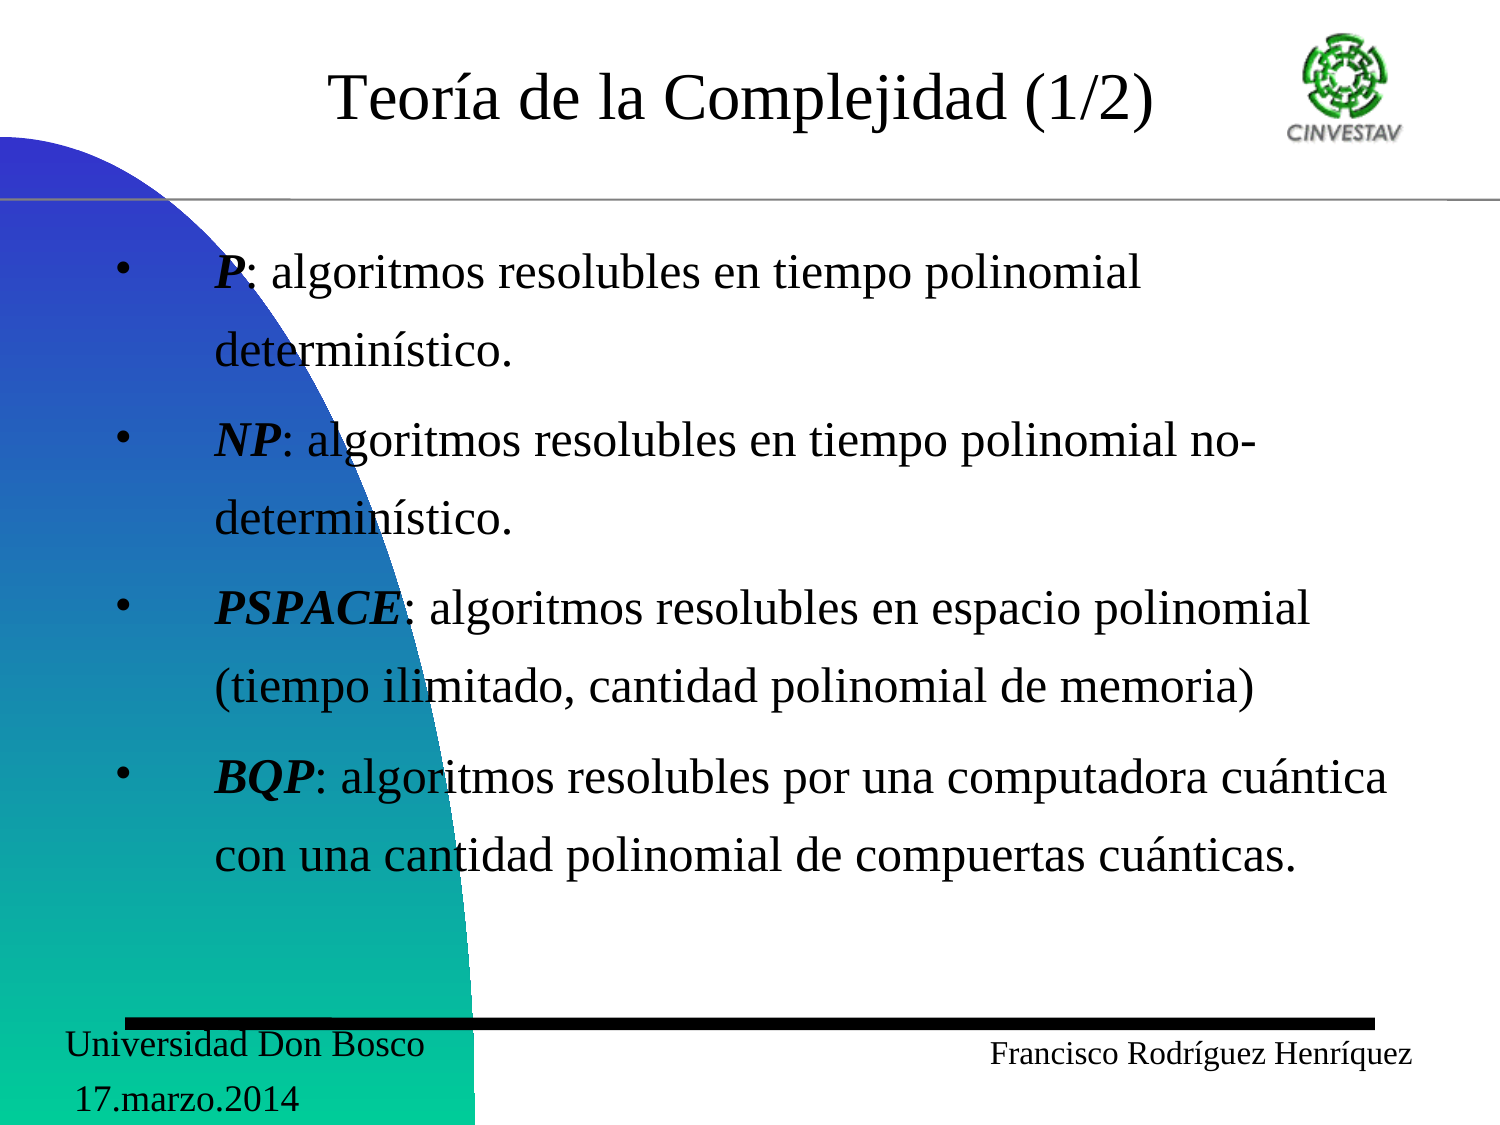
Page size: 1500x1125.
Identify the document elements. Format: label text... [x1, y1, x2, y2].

text_box P: algoritmos resolubles en tiempo polinomial determinístico. NP: algoritmos resolubles en tiempo polinomial no-determinístico. PSPACE: algoritmos resolubles en espacio polinomial (tiempo ilimitado, cantidad polinomial de memoria) BQP: algoritmos resolubles por una computadora cuántica con una cantidad polinomial de compuertas cuánticas. [99, 212, 1413, 1013]
text_box Teoría de la Complejidad (1/2) [75, 45, 1426, 233]
